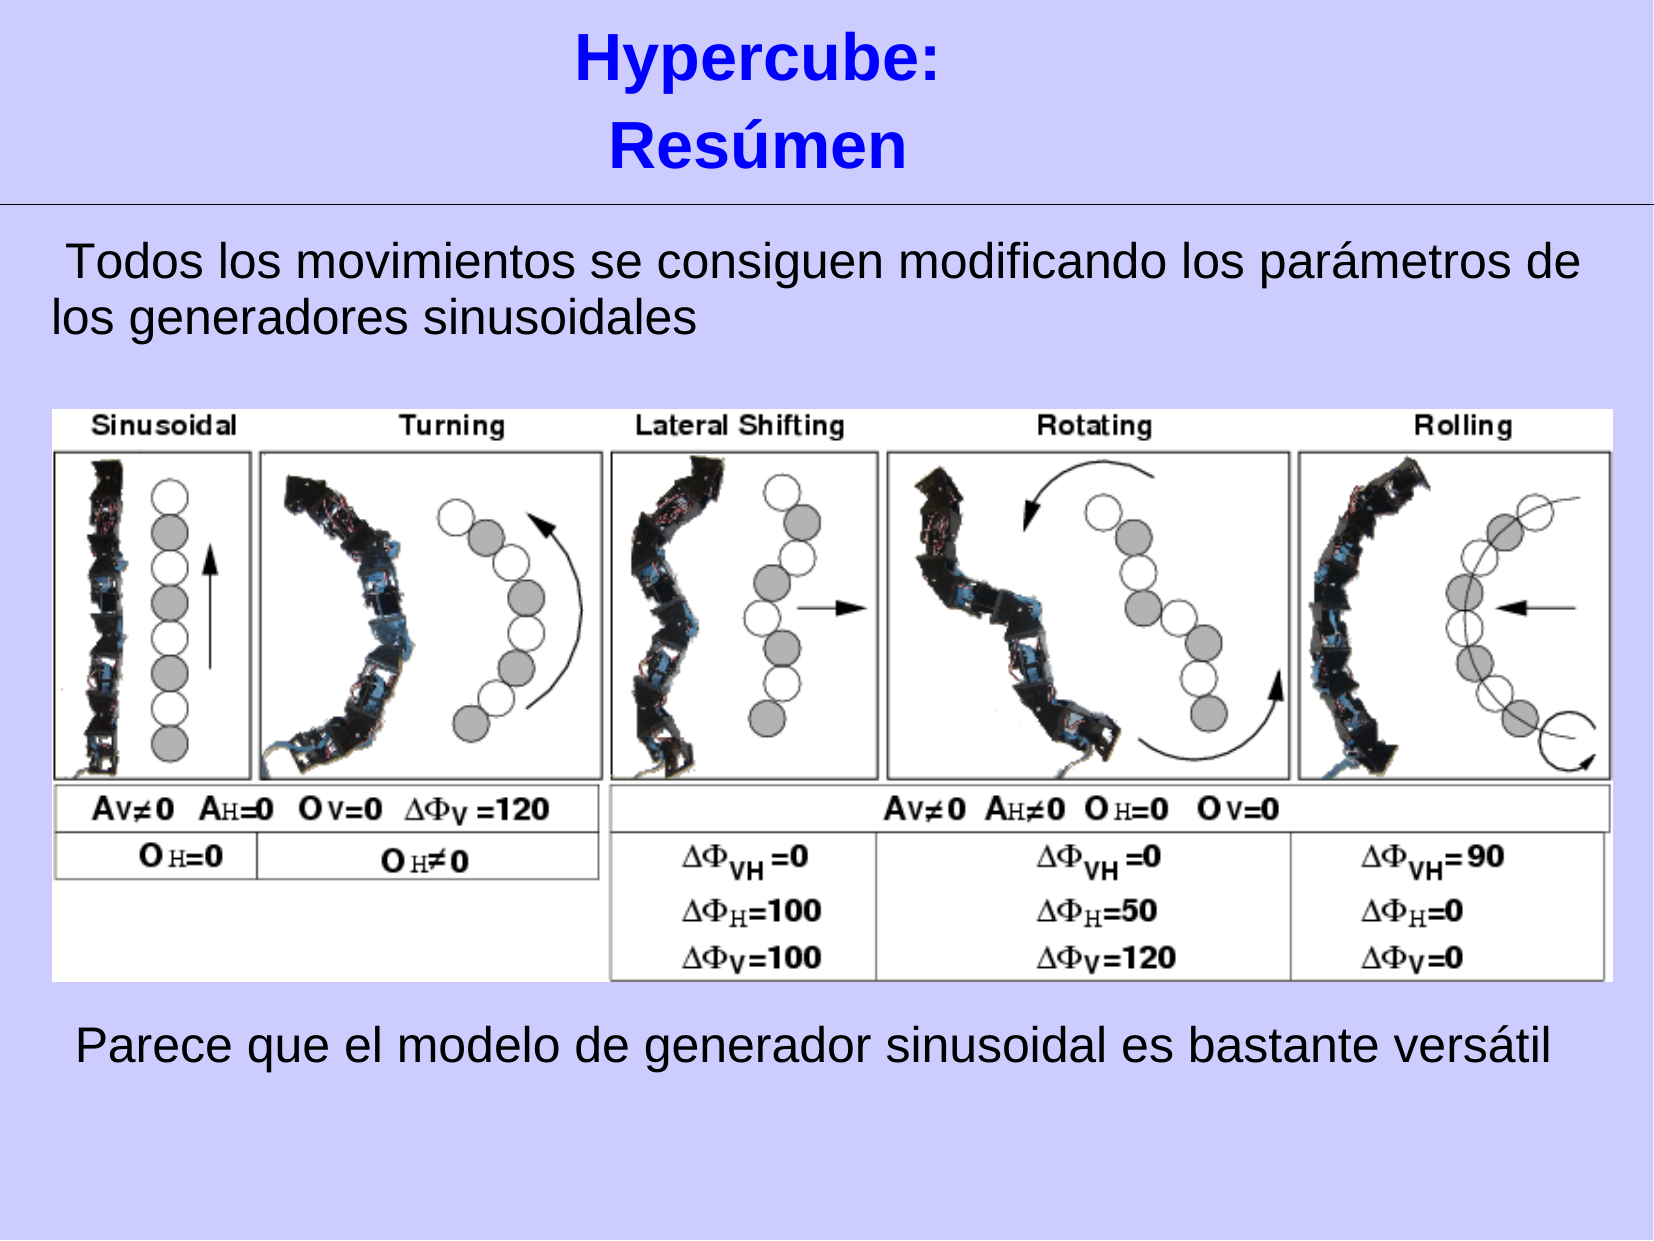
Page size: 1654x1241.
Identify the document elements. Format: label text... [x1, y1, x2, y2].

title Hypercube: Resúmen [120, 0, 1396, 191]
text_box Parece que el modelo de generador sinusoidal es bastante versátil [60, 1016, 1628, 1089]
text_box Todos los movimientos se consiguen modificando los parámetros de los generadores sinusoidales [51, 233, 1618, 346]
picture [52, 409, 1613, 982]
